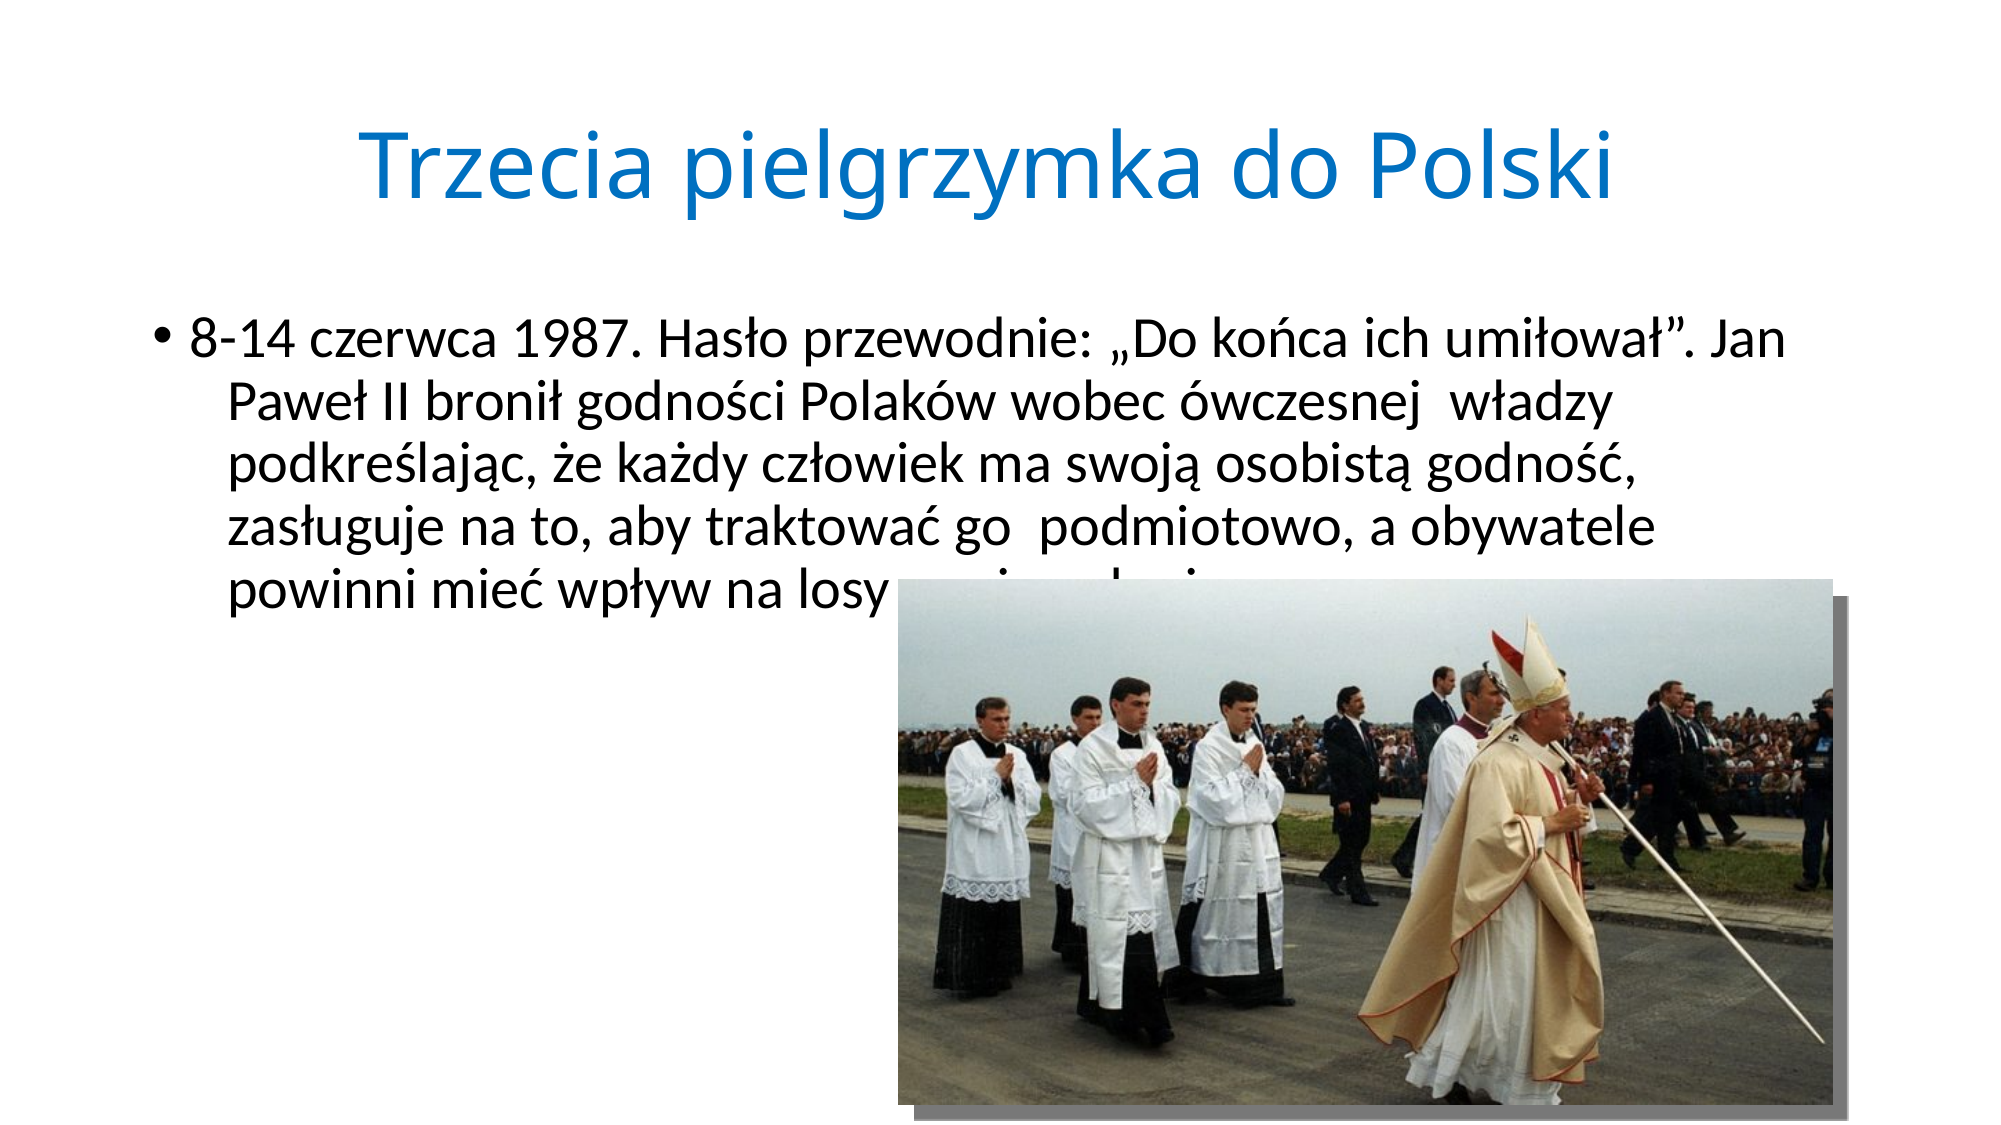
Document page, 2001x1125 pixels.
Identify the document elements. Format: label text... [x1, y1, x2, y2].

list 8-14 czerwca 1987. Hasło przewodnie: „Do końca ich umiłował”. Jan Paweł II bronił godności Polaków wobec ówczesnej władzy podkreślając, że każdy człowiek ma swoją osobistą godność, zasługuje na to, aby traktować go podmiotowo, a obywatele powinni mieć wpływ na losy swojego kraju. [137, 299, 1863, 1014]
picture [898, 580, 1833, 1105]
title Trzecia pielgrzymka do Polski [137, 59, 1863, 278]
